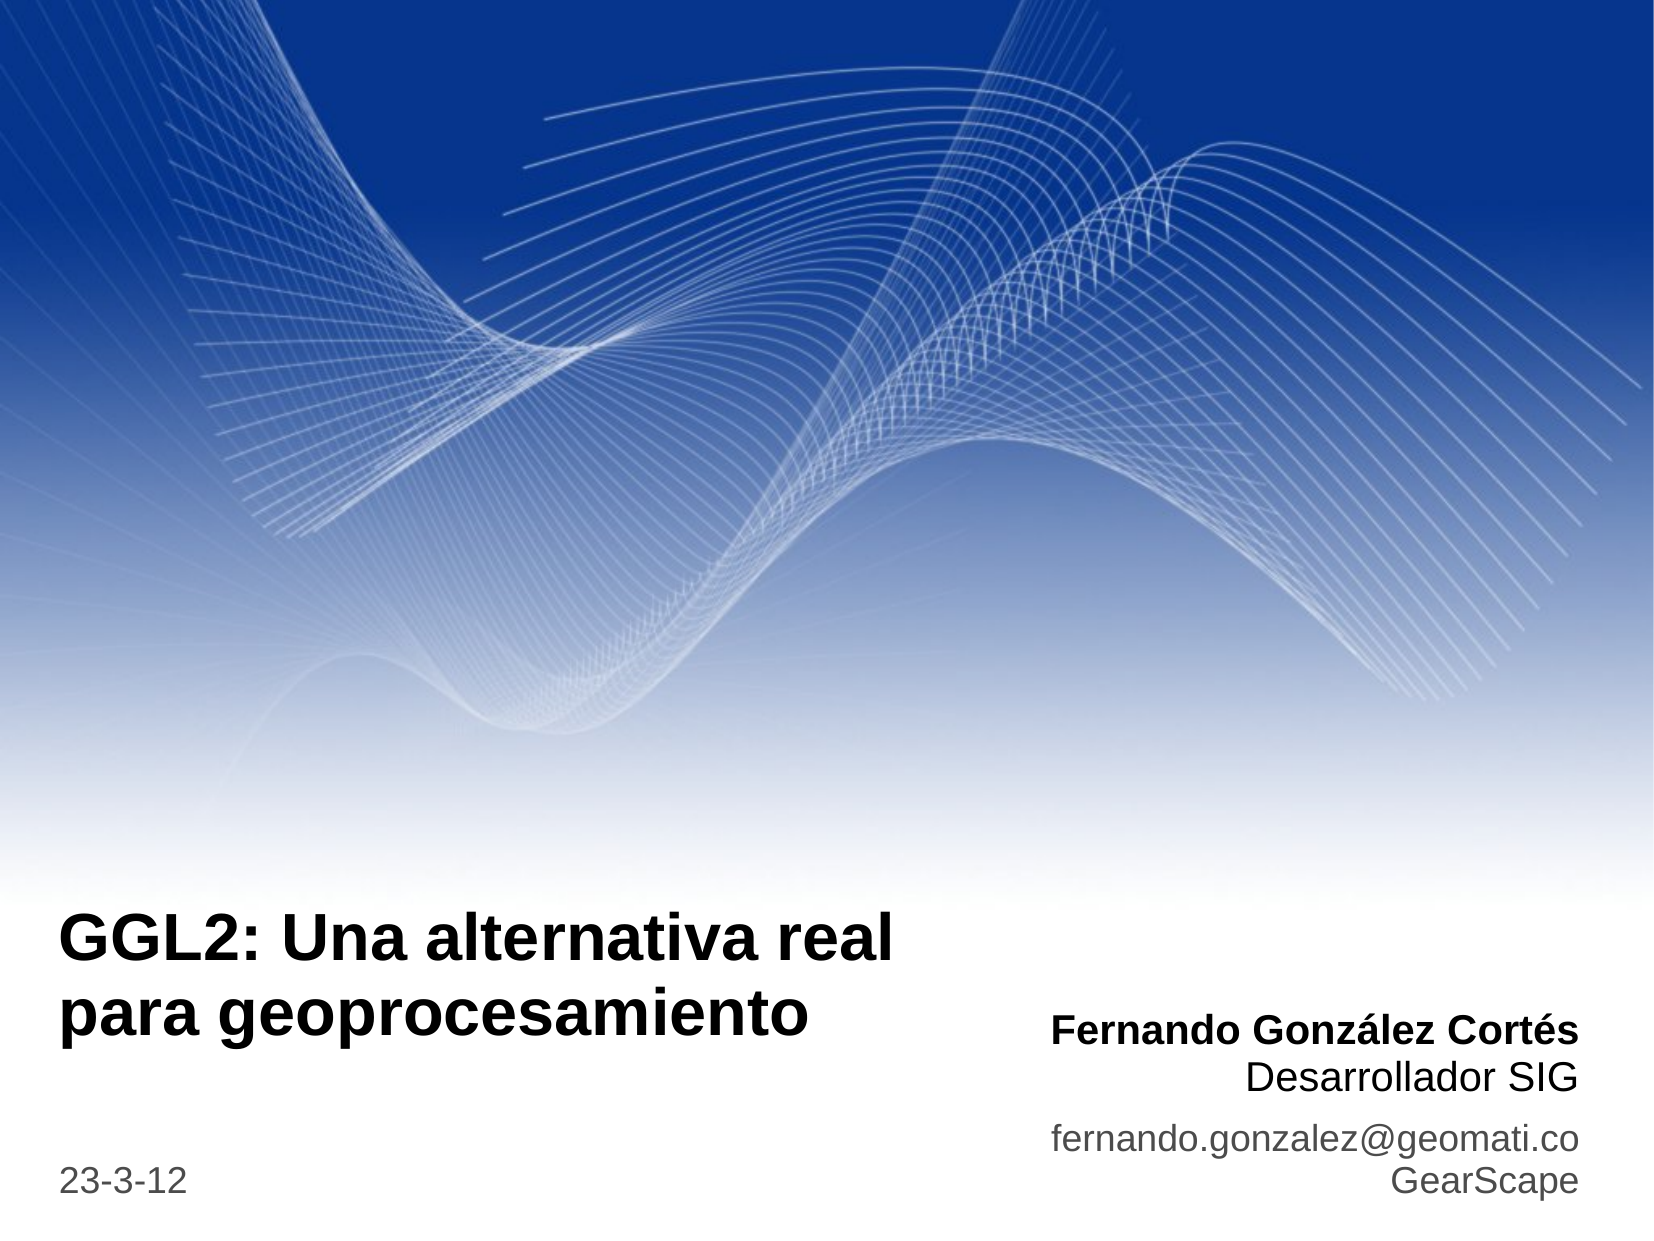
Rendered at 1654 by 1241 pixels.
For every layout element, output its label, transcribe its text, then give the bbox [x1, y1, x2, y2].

picture [0, 0, 1654, 1241]
title GGL2: Una alternativa real para geoprocesamiento [59, 893, 1034, 1056]
